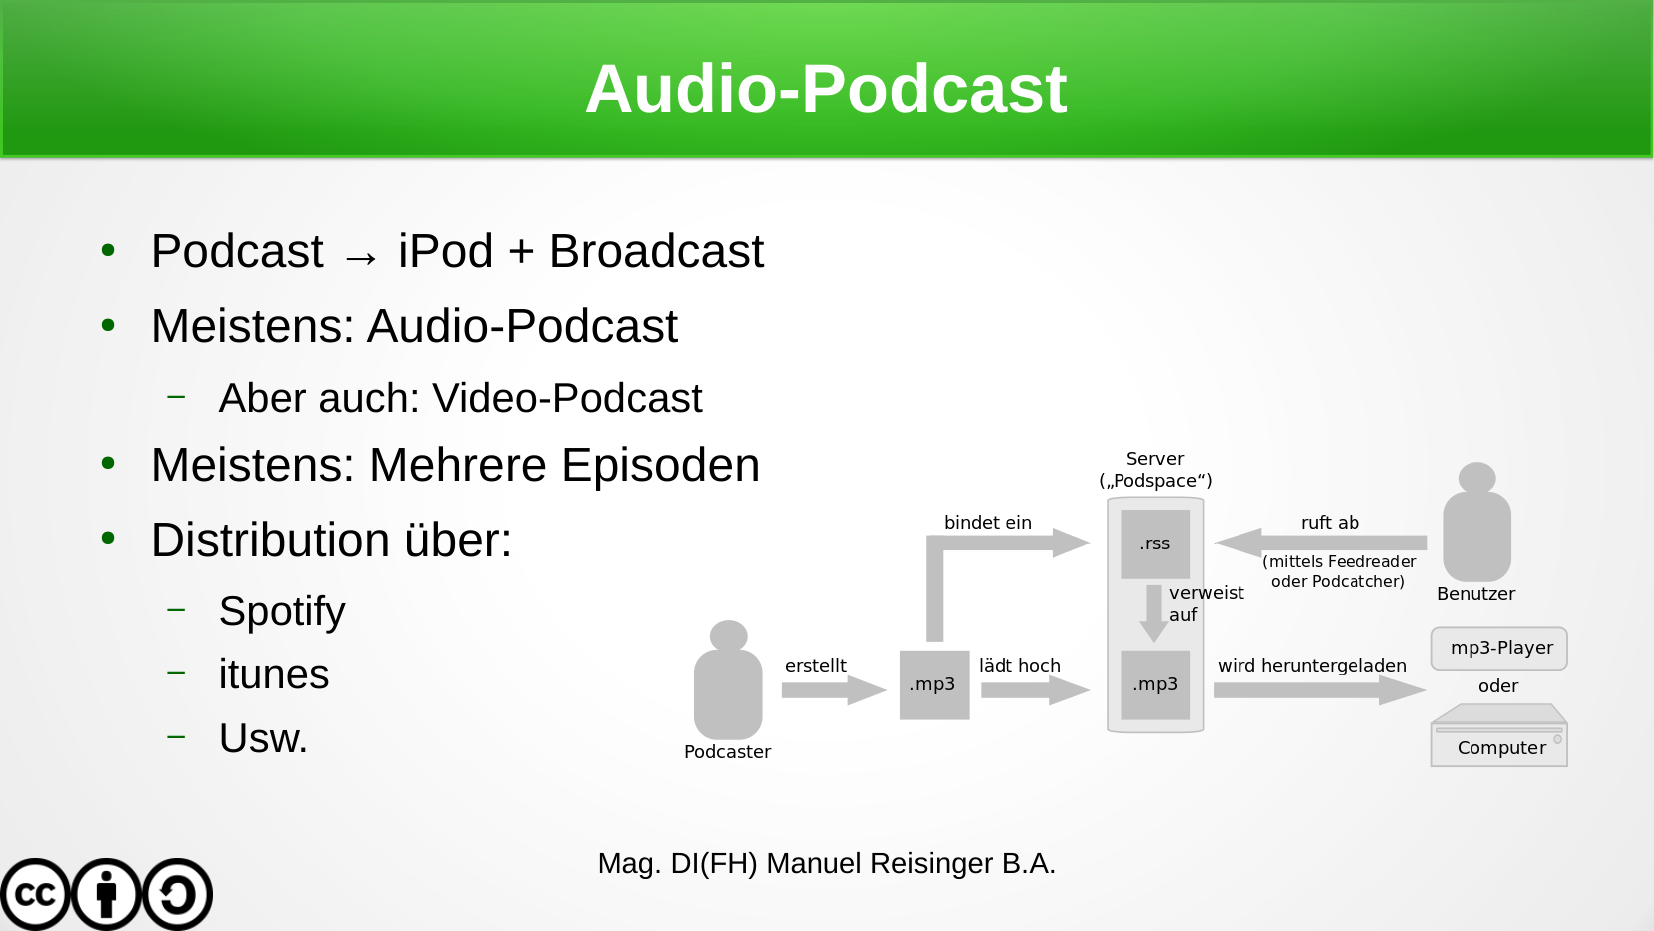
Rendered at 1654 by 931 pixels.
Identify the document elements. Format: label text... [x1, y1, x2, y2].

list Podcast → iPod + Broadcast Meistens: Audio-Podcast Aber auch: Video-Podcast Meistens: Mehrere Episoden Distribution über: Spotify itunes Usw. [82, 224, 1571, 764]
picture [0, 858, 213, 931]
title Audio-Podcast [82, 35, 1571, 142]
picture [658, 413, 1588, 805]
